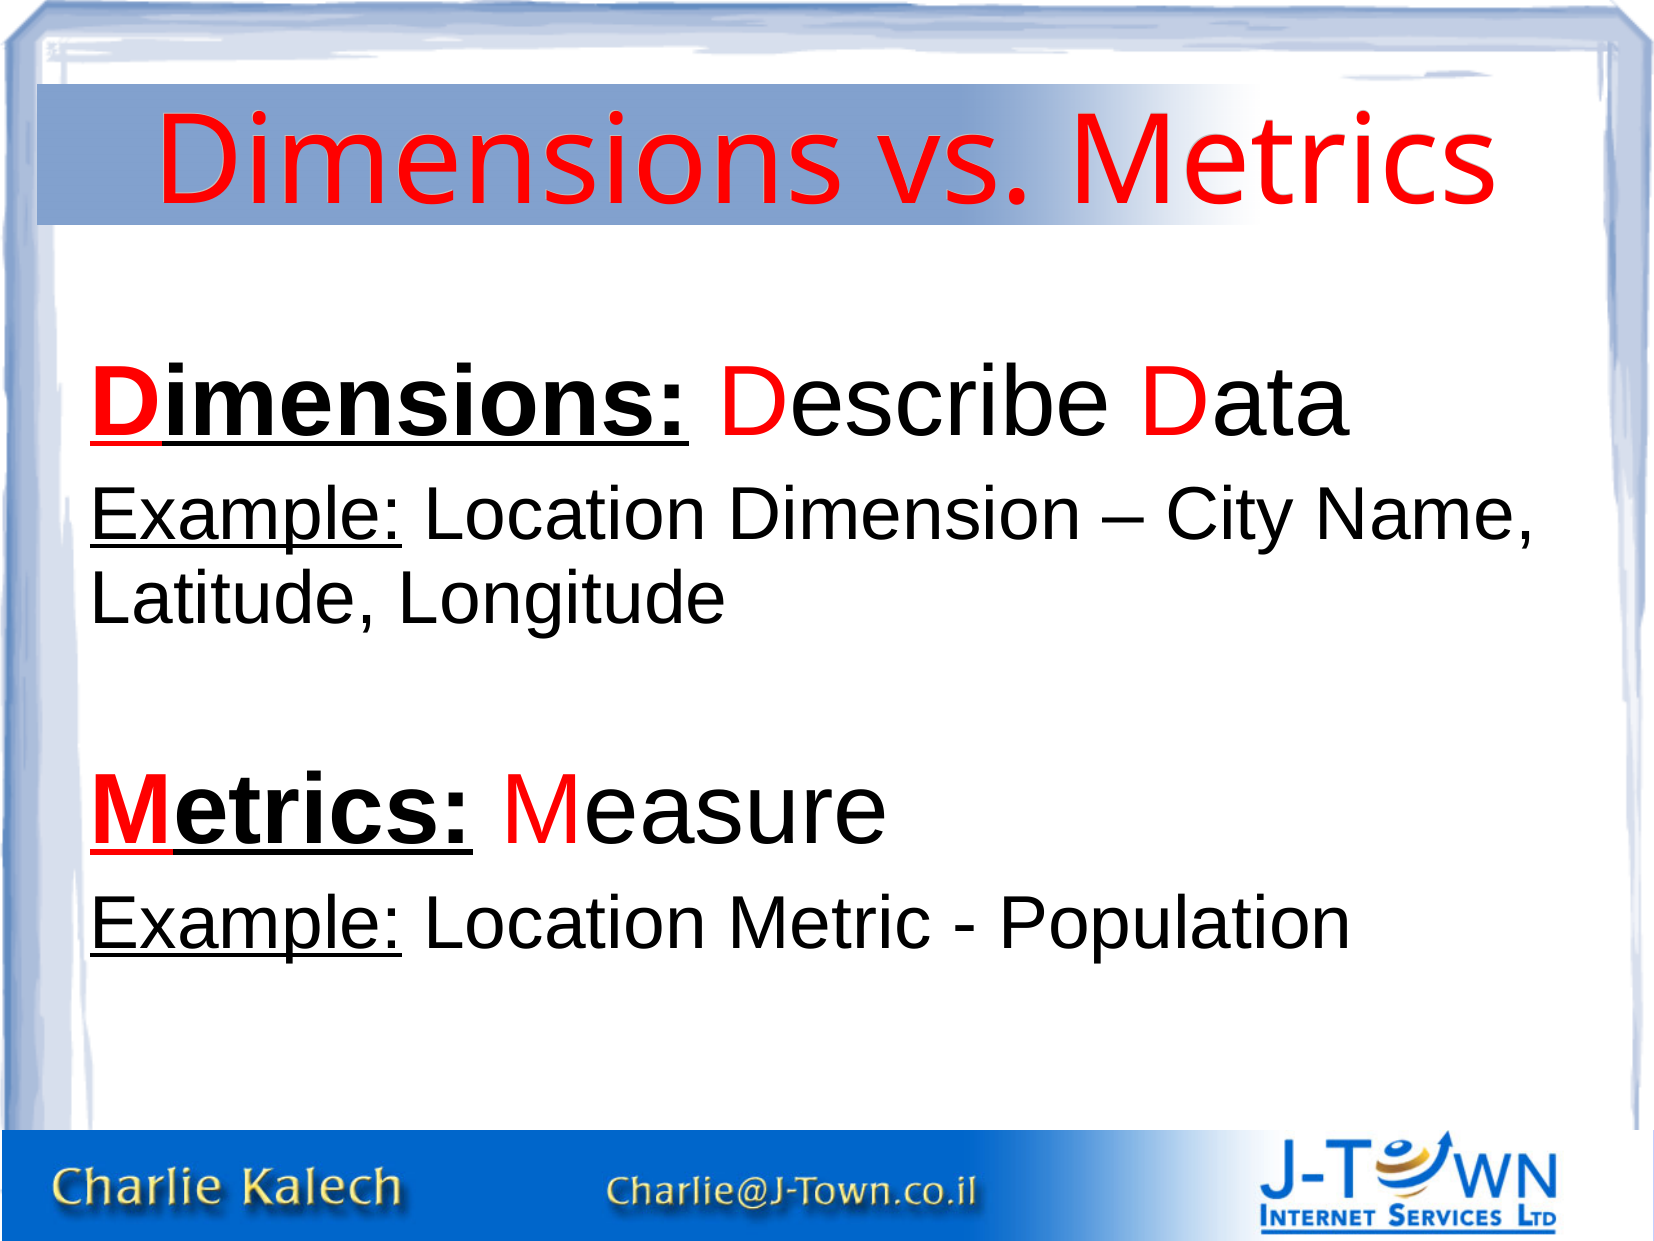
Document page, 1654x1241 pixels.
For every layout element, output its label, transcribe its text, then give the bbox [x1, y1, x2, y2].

text_box Dimensions: Describe Data Example: Location Dimension – City Name, Latitude, Longitude Metrics: Measure Example: Location Metric - Population [75, 337, 1613, 988]
picture [0, 0, 1654, 1241]
